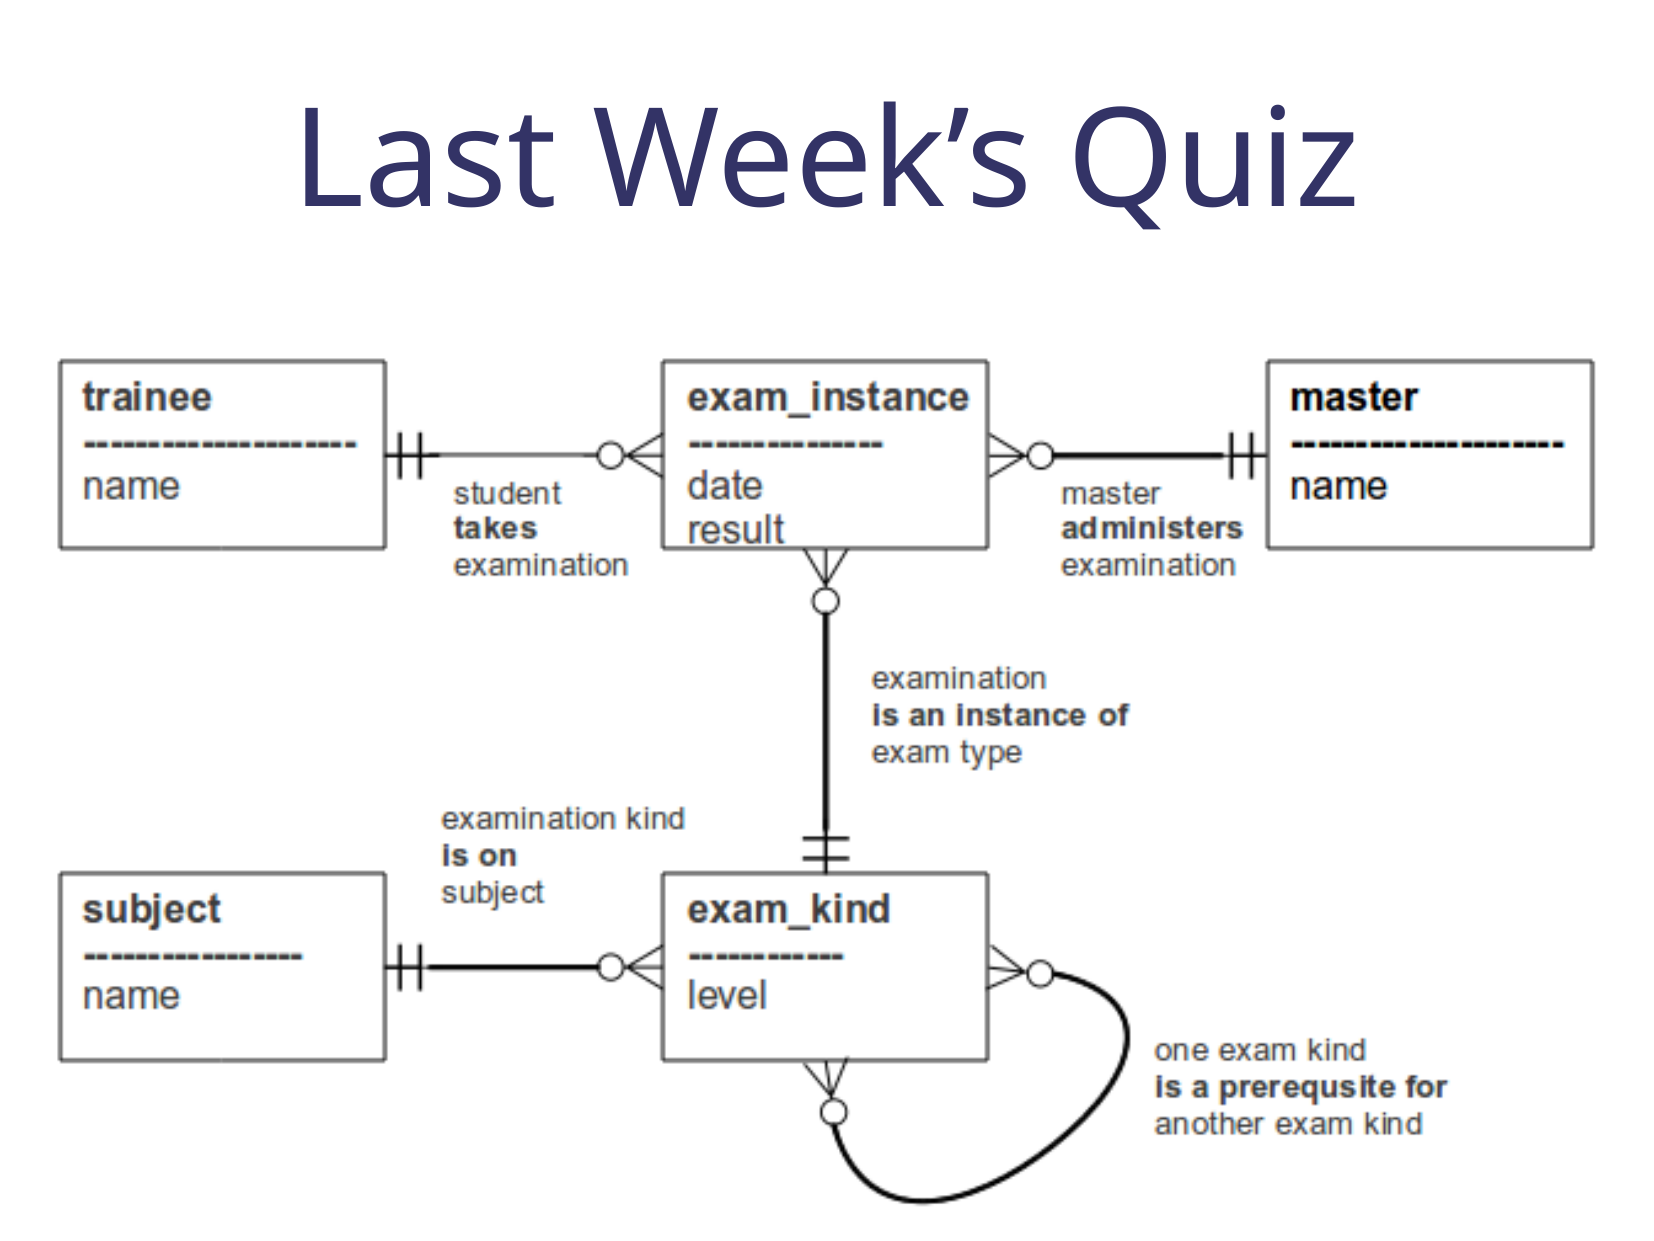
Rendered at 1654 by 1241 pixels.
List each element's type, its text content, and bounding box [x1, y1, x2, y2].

title Last Week’s Quiz [82, 49, 1571, 257]
picture [29, 335, 1625, 1241]
